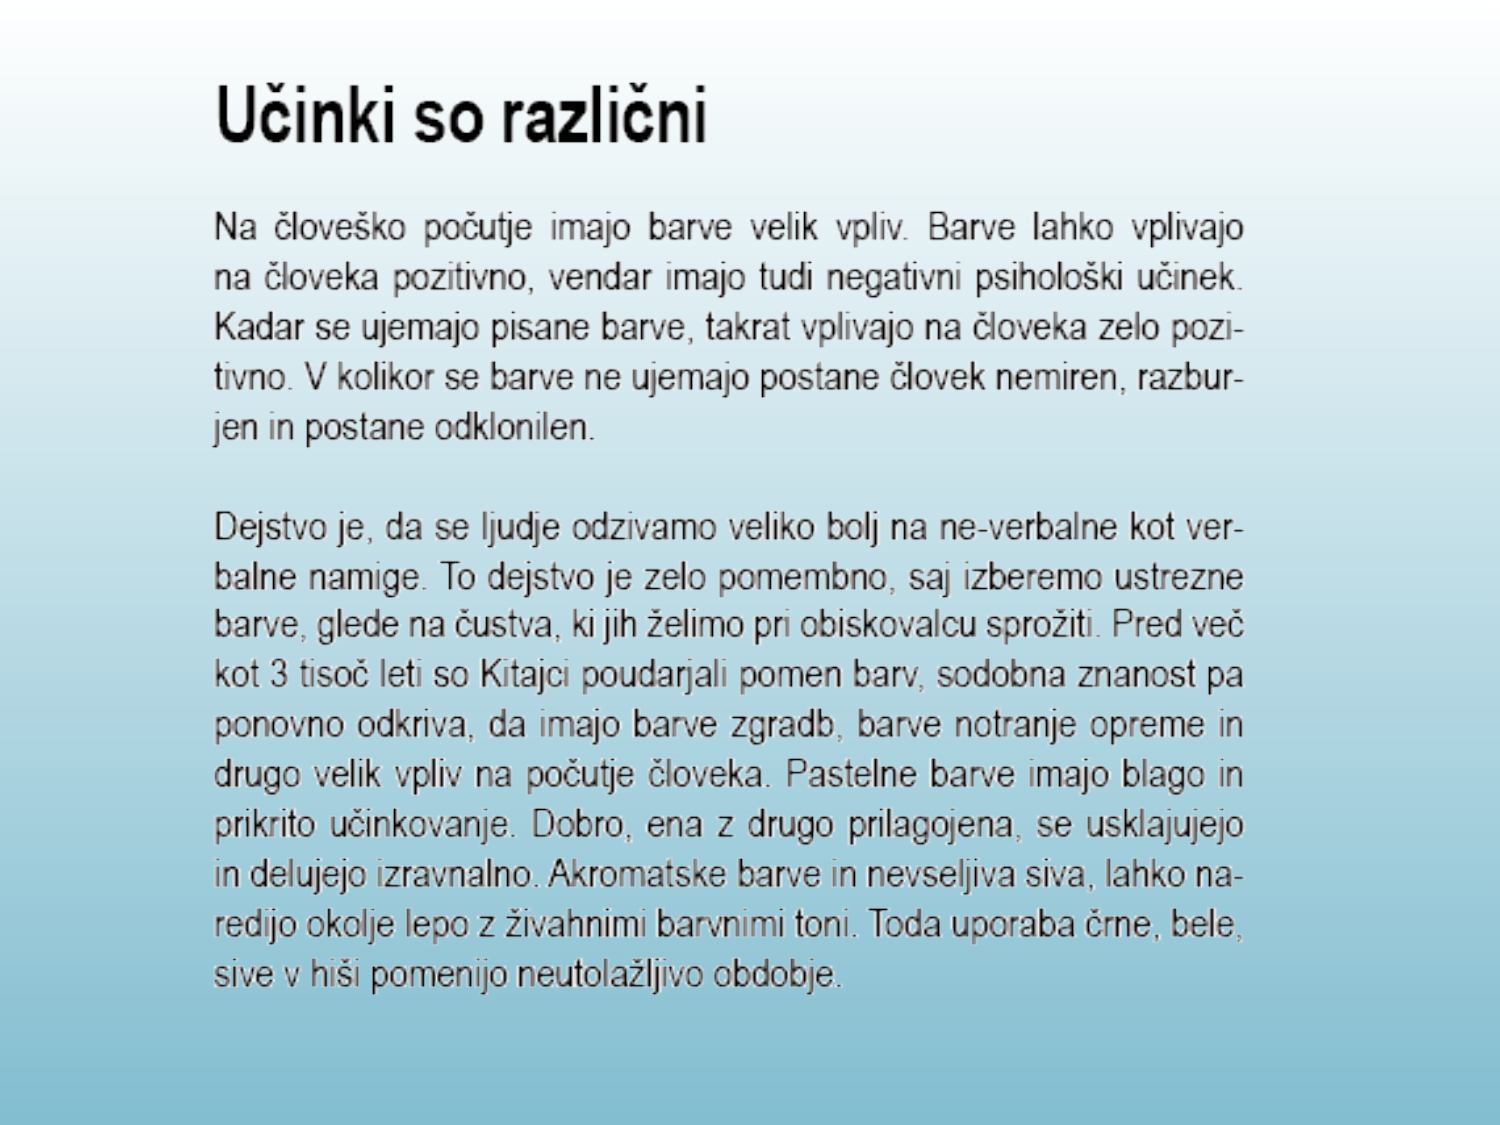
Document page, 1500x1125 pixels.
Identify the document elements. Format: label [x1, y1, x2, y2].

picture [206, 78, 1258, 995]
